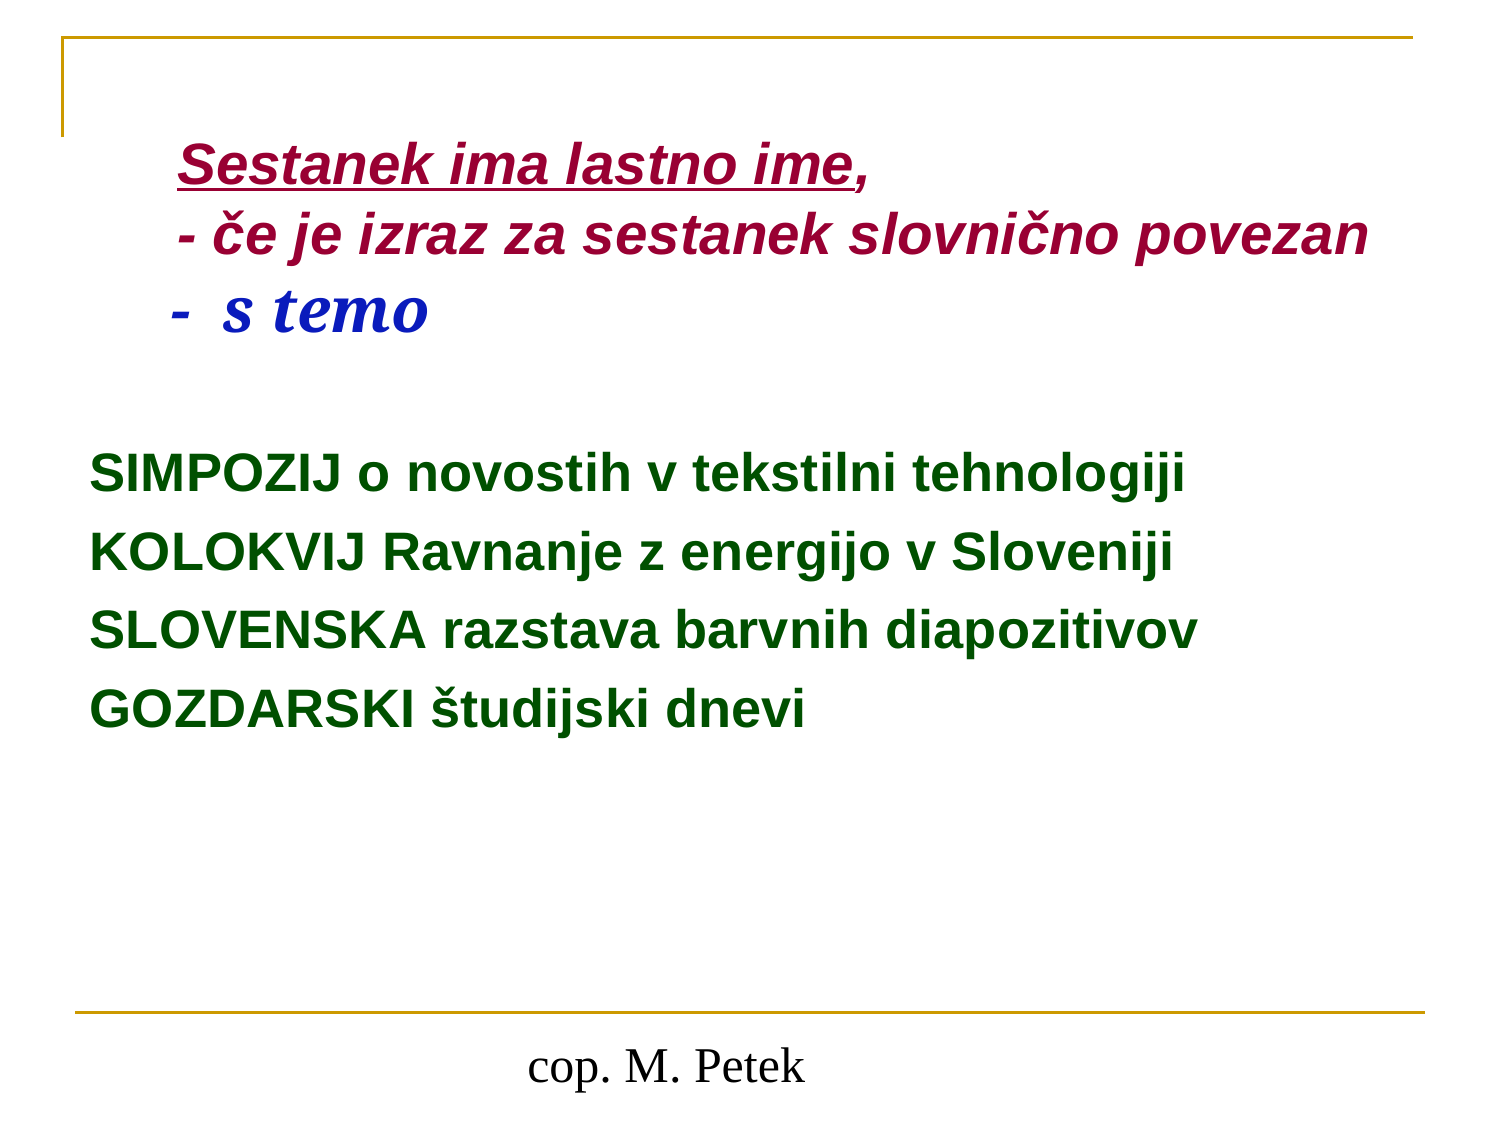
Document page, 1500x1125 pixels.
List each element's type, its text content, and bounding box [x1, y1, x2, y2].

list - s temo SIMPOZIJ o novostih v tekstilni tehnologiji KOLOKVIJ Ravnanje z energijo v Sloveniji SLOVENSKA razstava barvnih diapozitivov GOZDARSKI študijski dnevi [75, 262, 1426, 1006]
text_box Sestanek ima lastno ime, - če je izraz za sestanek slovnično povezan [162, 118, 1438, 345]
